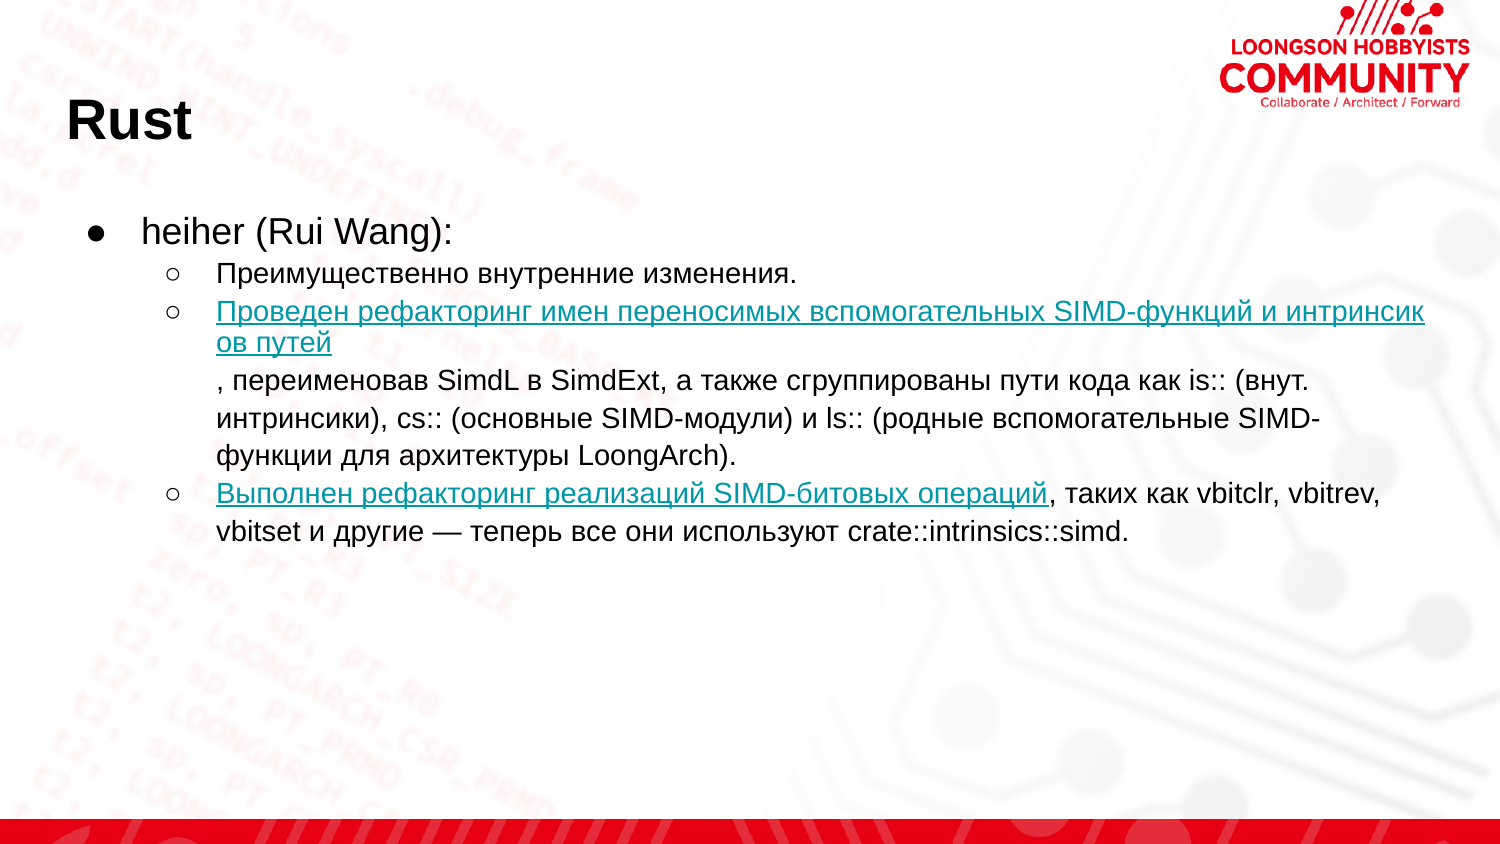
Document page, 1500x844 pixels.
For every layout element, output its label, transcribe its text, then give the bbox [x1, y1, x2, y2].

title Rust [51, 72, 1449, 167]
list heiher (Rui Wang): Преимущественно внутренние изменения. Проведен рефакторинг имен переносимых вспомогательных SIMD-функций и интринсиков путей, переименовав SimdL в SimdExt, а также сгруппированы пути кода как is:: (внут. интринсики), cs:: (основные SIMD-модули) и ls:: (родные вспомогательные SIMD-функции для архитектуры LoongArch). Выполнен рефакторинг реализаций SIMD-битовых операций, таких как vbitclr, vbitrev, vbitset и другие — теперь все они используют crate::intrinsics::simd. [51, 189, 1449, 750]
picture [0, 0, 1500, 844]
